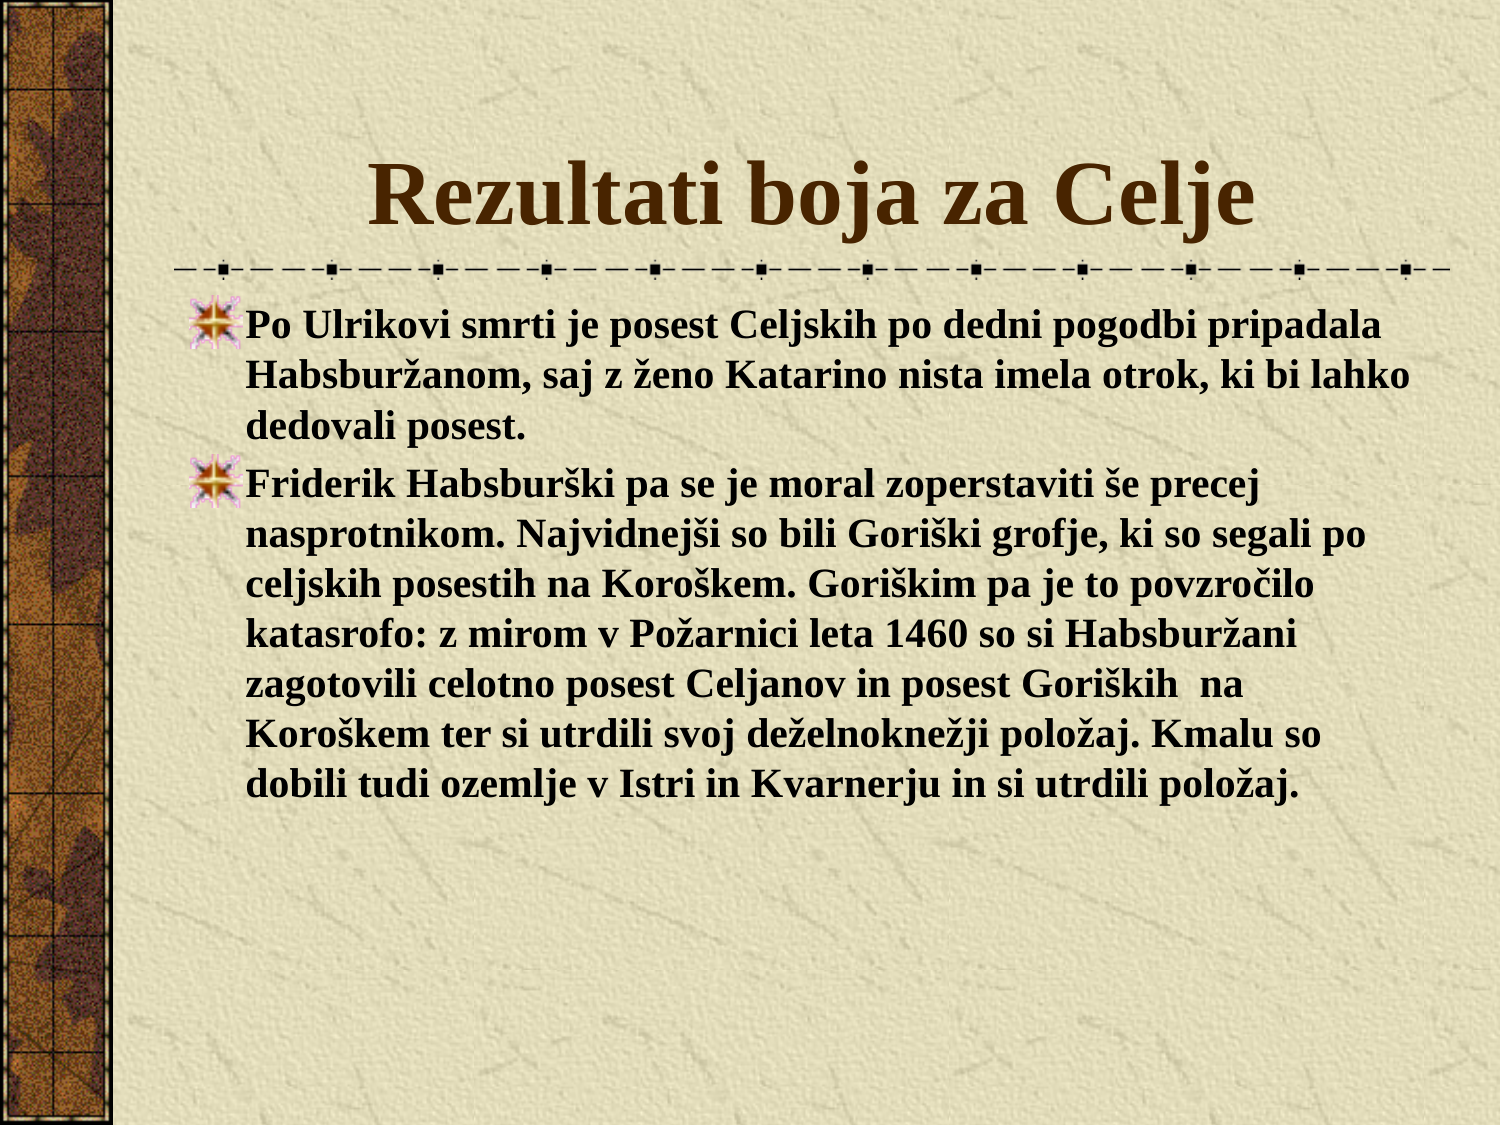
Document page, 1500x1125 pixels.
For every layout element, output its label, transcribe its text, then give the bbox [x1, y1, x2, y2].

picture [0, 0, 1500, 1125]
list Po Ulrikovi smrti je posest Celjskih po dedni pogodbi pripadala Habsburžanom, saj z ženo Katarino nista imela otrok, ki bi lahko dedovali posest. Friderik Habsburški pa se je moral zoperstaviti še precej nasprotnikom. Najvidnejši so bili Goriški grofje, ki so segali po celjskih posestih na Koroškem. Goriškim pa je to povzročilo katasrofo: z mirom v Požarnici leta 1460 so si Habsburžani zagotovili celotno posest Celjanov in posest Goriških na Koroškem ter si utrdili svoj deželnoknežji položaj. Kmalu so dobili tudi ozemlje v Istri in Kvarnerju in si utrdili položaj. [174, 289, 1449, 965]
title Rezultati boja za Celje [174, 62, 1450, 250]
